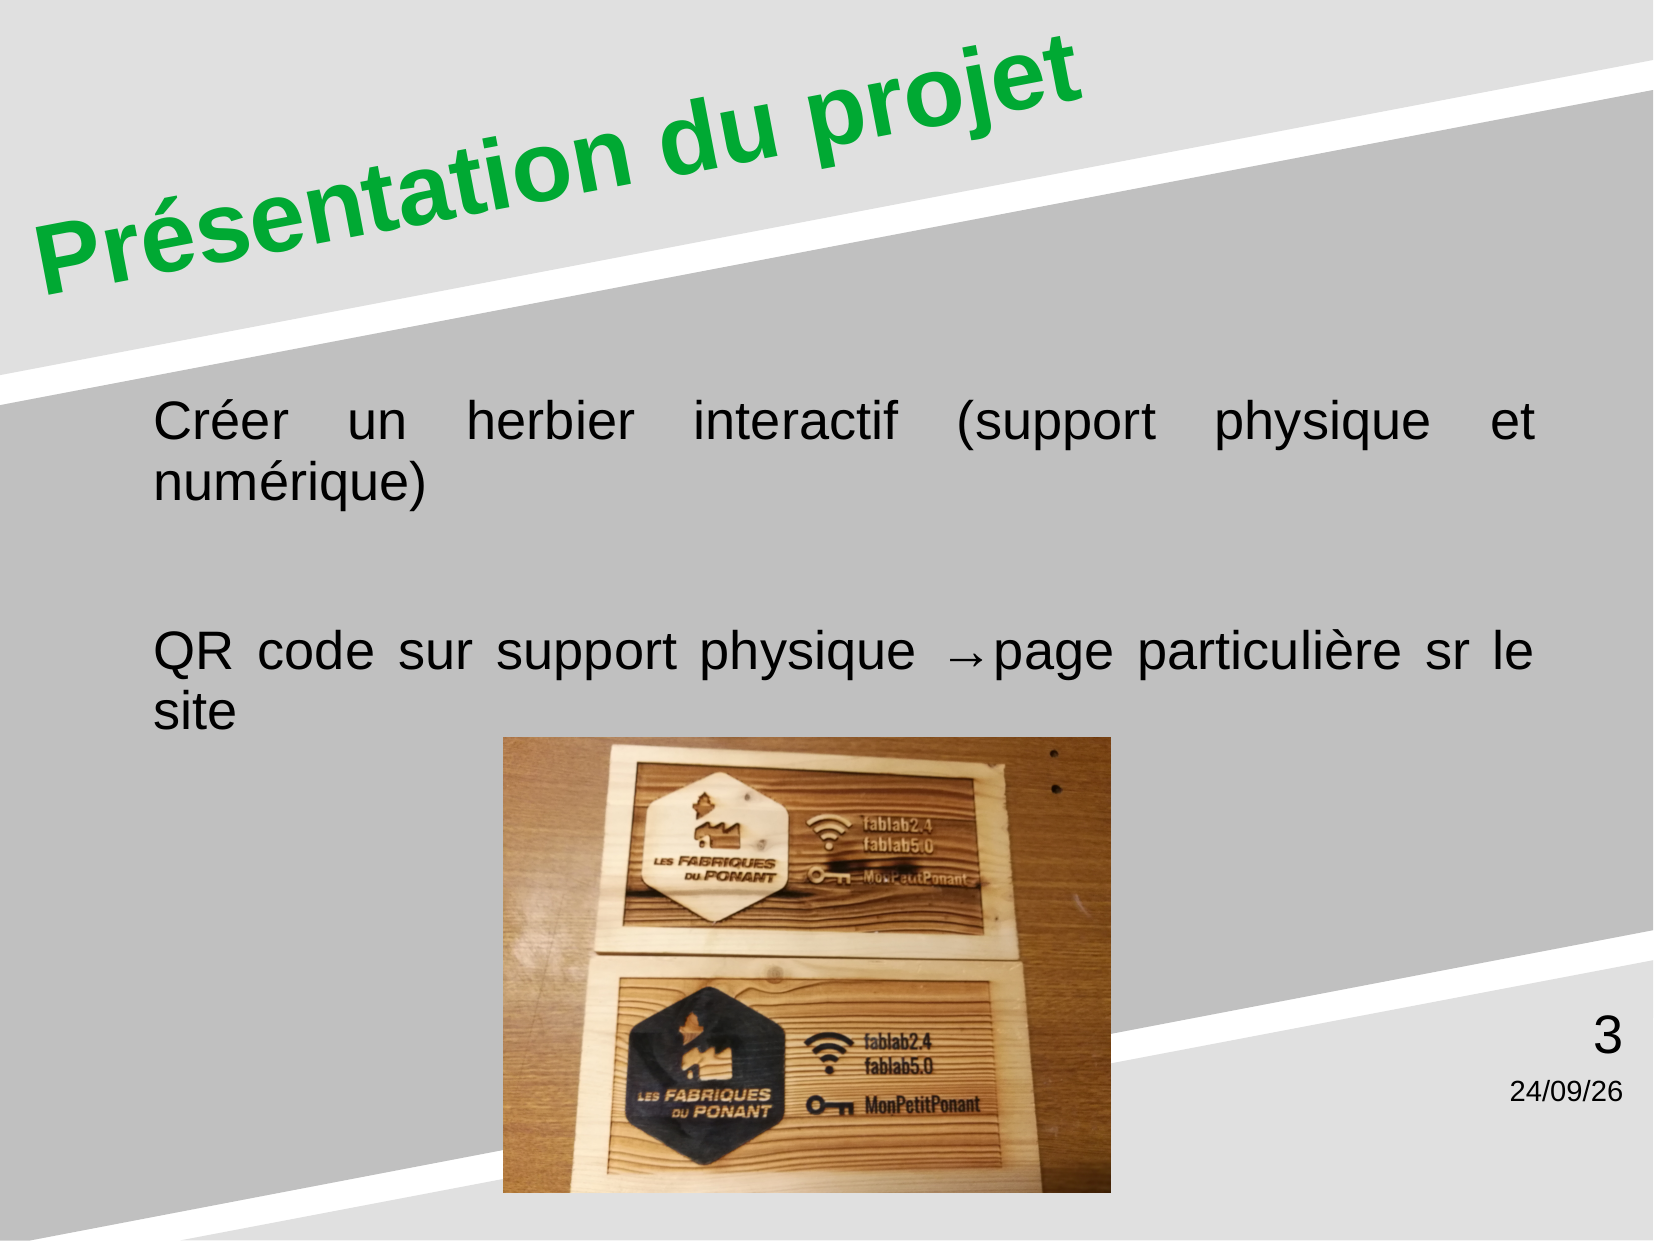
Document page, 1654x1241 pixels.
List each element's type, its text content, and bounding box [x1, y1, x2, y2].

list Créer un herbier interactif (support physique et numérique) QR code sur support physique →page particulière sr le site [82, 390, 1538, 1036]
picture [503, 737, 1111, 1193]
title Présentation du projet [17, 0, 1518, 365]
